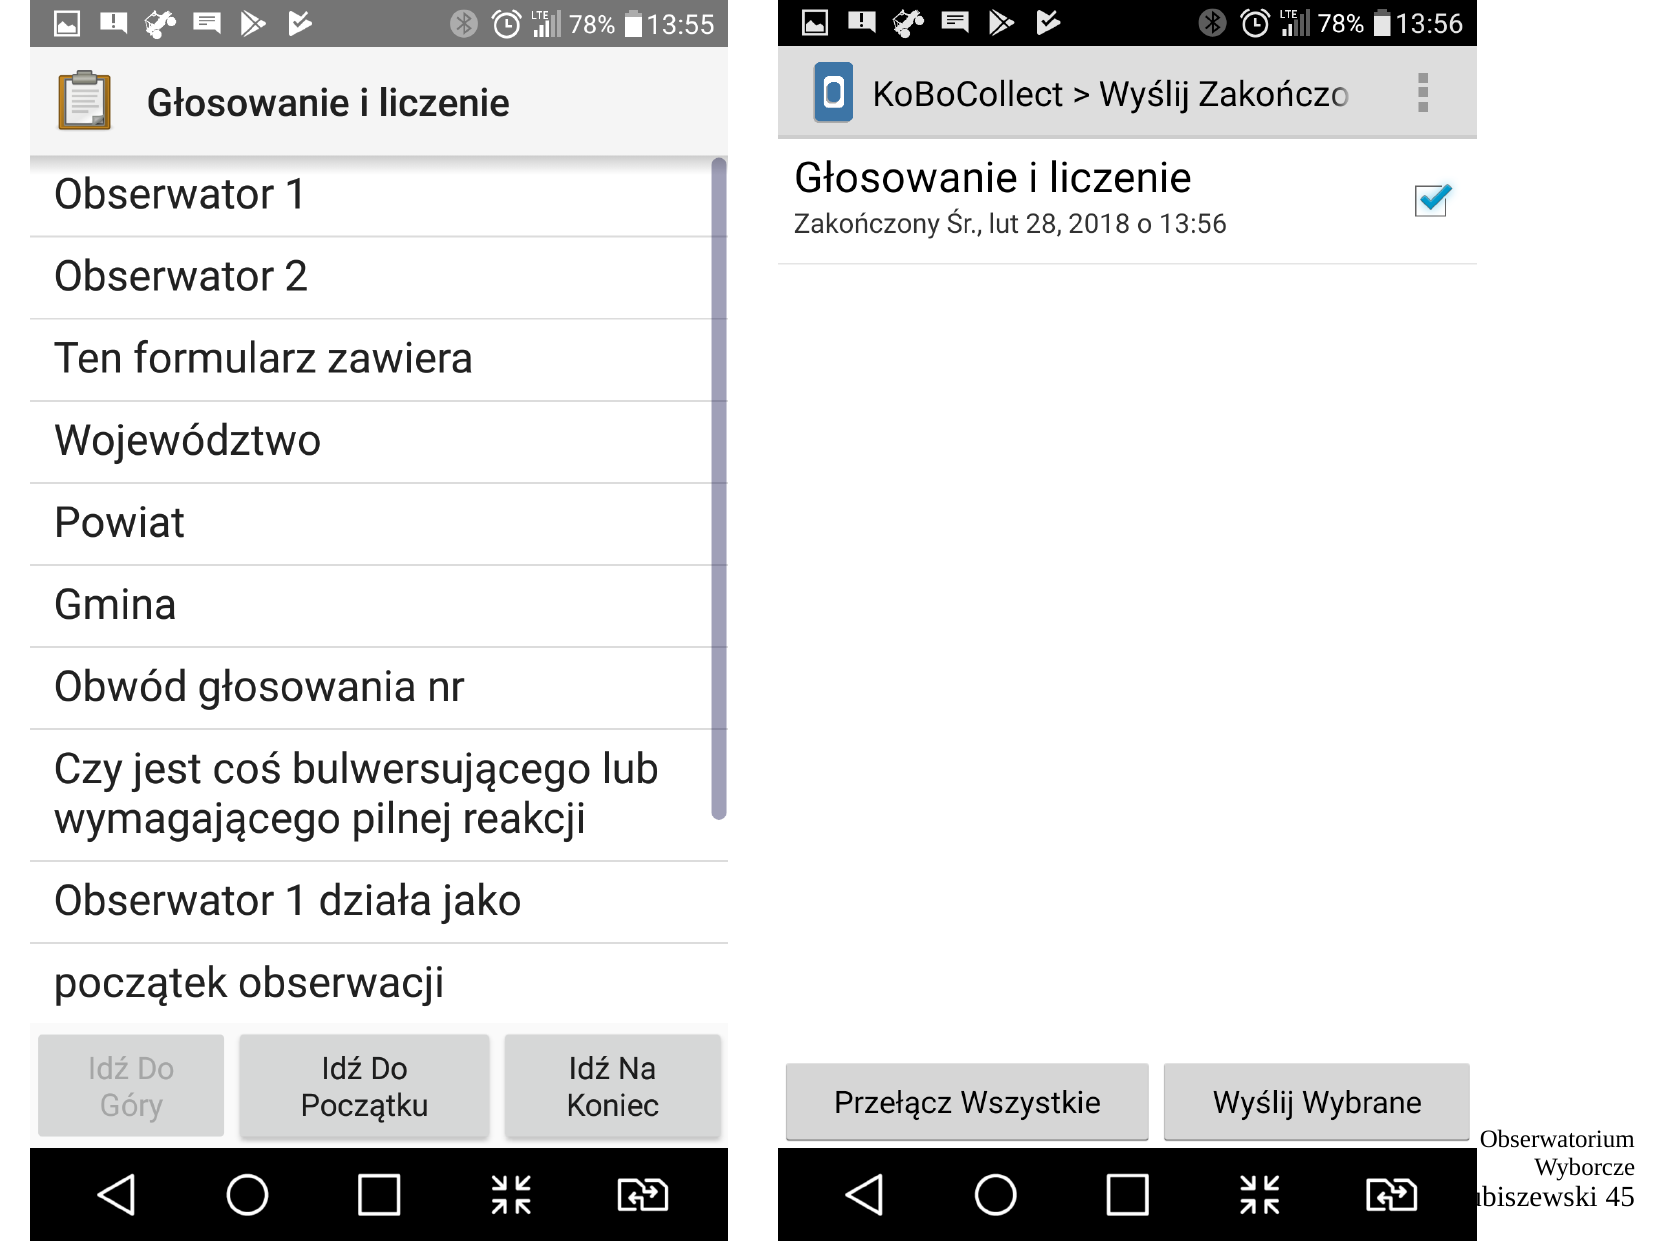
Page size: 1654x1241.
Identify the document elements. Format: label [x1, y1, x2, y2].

picture [30, 0, 728, 1241]
picture [778, 0, 1477, 1241]
